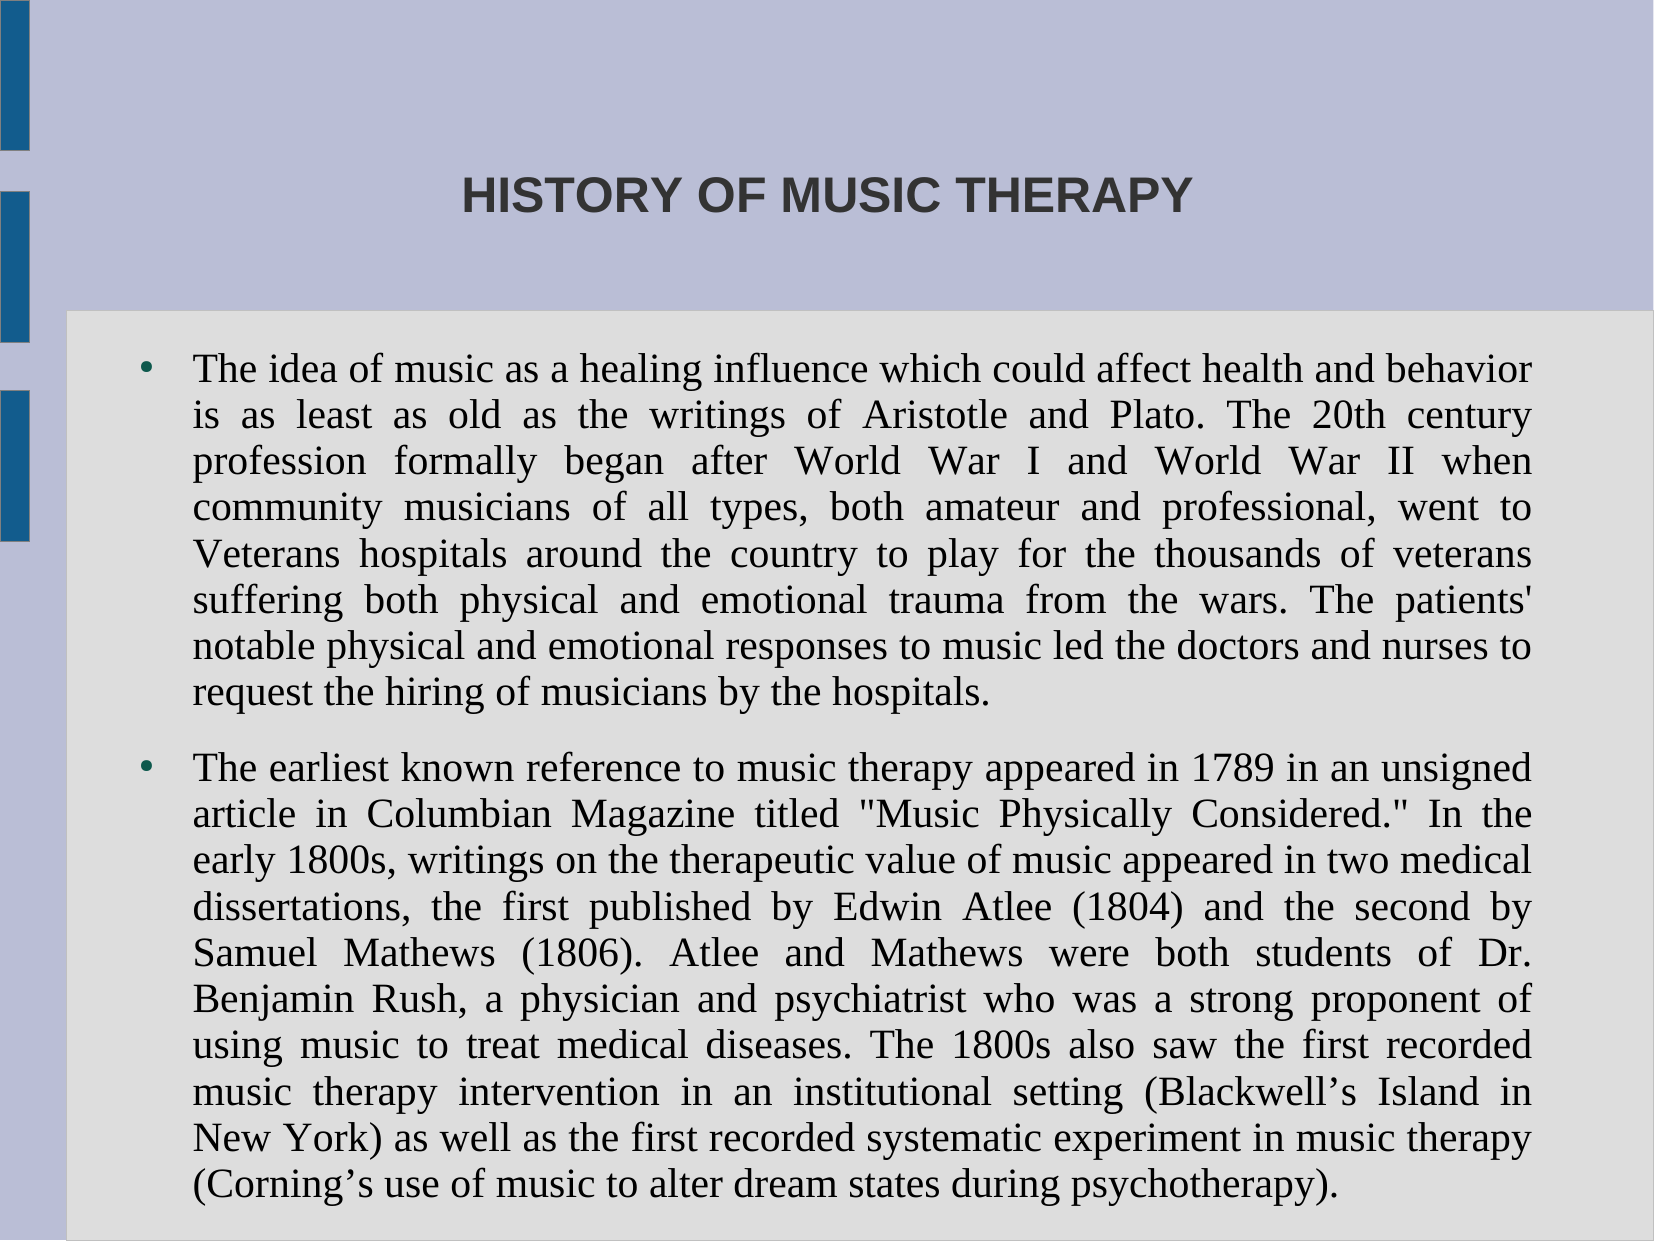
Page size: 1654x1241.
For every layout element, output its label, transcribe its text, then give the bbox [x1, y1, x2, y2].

list The idea of music as a healing influence which could affect health and behavior is as least as old as the writings of Aristotle and Plato. The 20th century profession formally began after World War I and World War II when community musicians of all types, both amateur and professional, went to Veterans hospitals around the country to play for the thousands of veterans suffering both physical and emotional trauma from the wars. The patients' notable physical and emotional responses to music led the doctors and nurses to request the hiring of musicians by the hospitals. The earliest known reference to music therapy appeared in 1789 in an unsigned article in Columbian Magazine titled "Music Physically Considered." In the early 1800s, writings on the therapeutic value of music appeared in two medical dissertations, the first published by Edwin Atlee (1804) and the second by Samuel Mathews (1806). Atlee and Mathews were both students of Dr. Benjamin Rush, a physician and psychiatrist who was a strong proponent of using music to treat medical diseases. The 1800s also saw the first recorded music therapy intervention in an institutional setting (Blackwell’s Island in New York) as well as the first recorded systematic experiment in music therapy (Corning’s use of music to alter dream states during psychotherapy). [121, 344, 1534, 1221]
title HISTORY OF MUSIC THERAPY [121, 91, 1534, 299]
